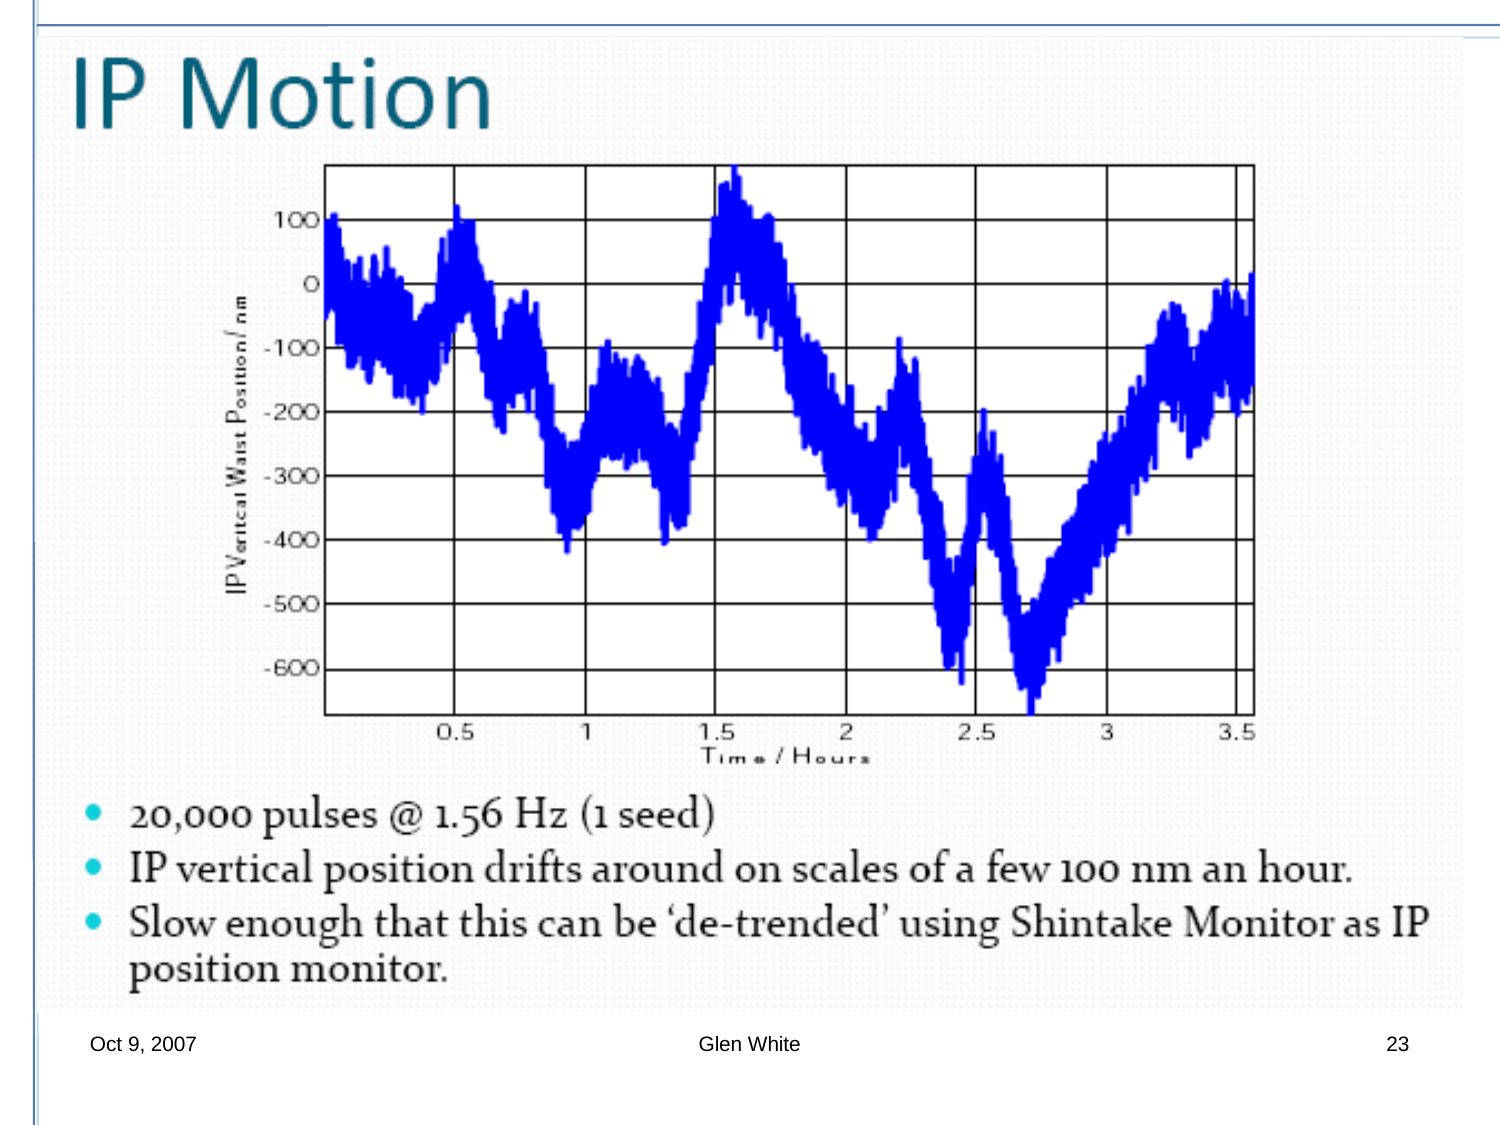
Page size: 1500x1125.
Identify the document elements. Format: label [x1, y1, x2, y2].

picture [37, 37, 1463, 1013]
